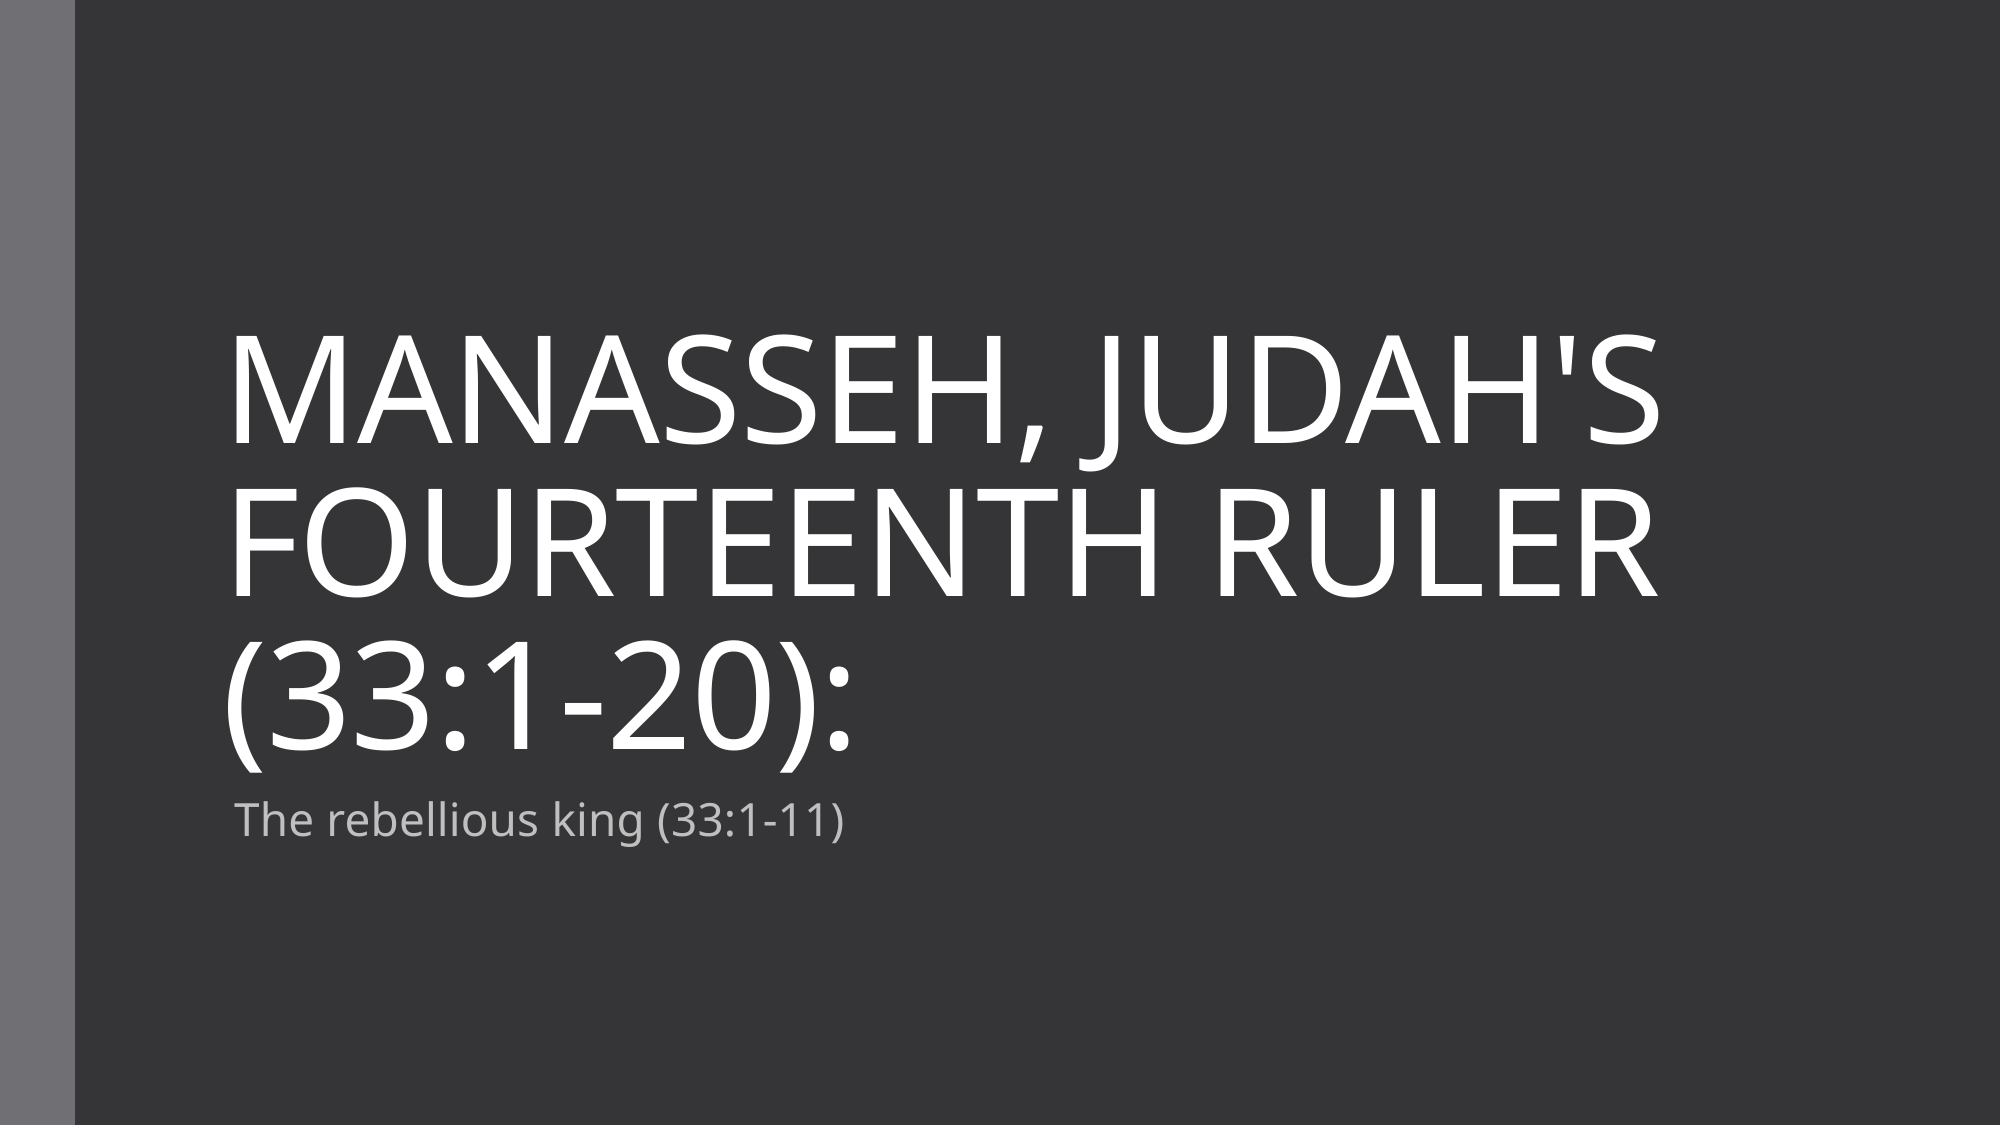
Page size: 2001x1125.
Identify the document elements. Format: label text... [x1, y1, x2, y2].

title MANASSEH, JUDAH'S FOURTEENTH RULER (33:1-20): [206, 124, 1752, 787]
subtitle The rebellious king (33:1-11) [206, 787, 1752, 1066]
